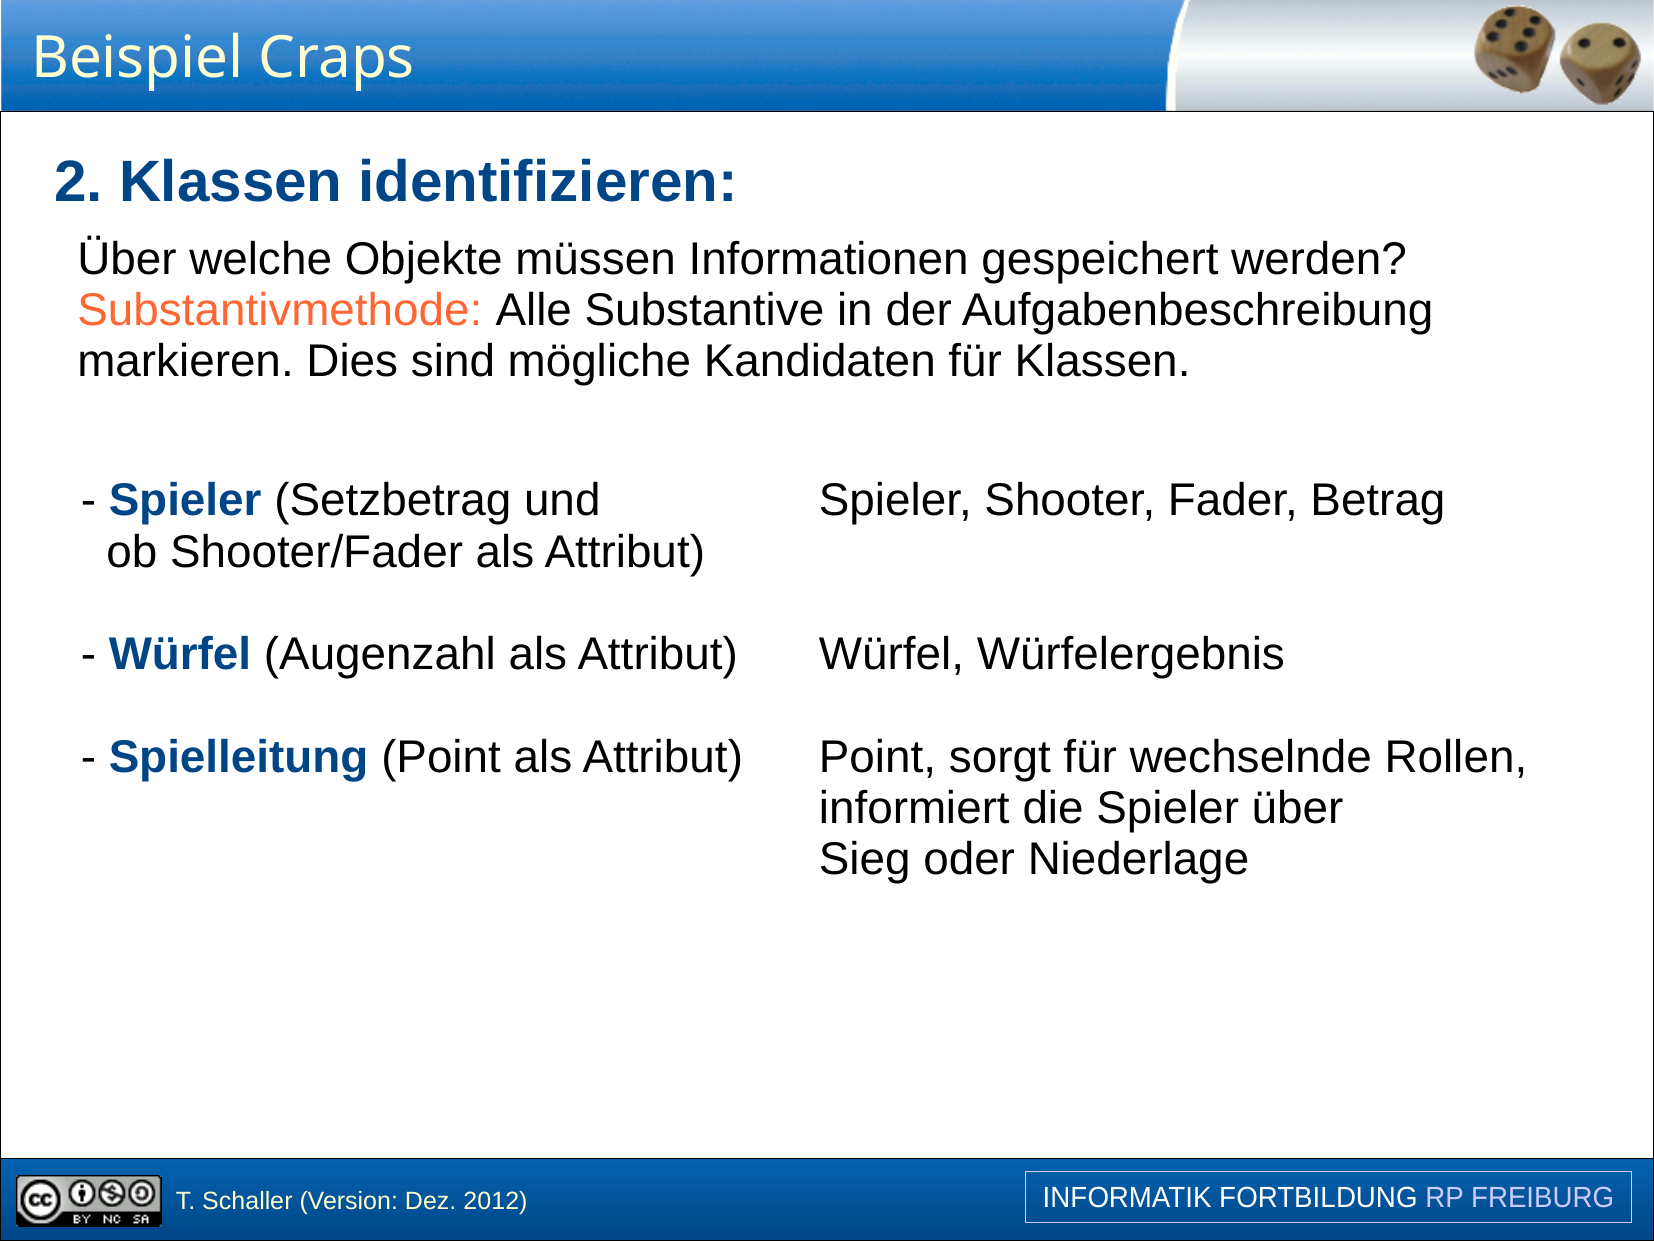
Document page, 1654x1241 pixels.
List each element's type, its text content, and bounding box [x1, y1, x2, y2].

title Beispiel Craps [31, 16, 1151, 94]
text_box 2. Klassen identifizieren: [39, 141, 754, 223]
picture [0, 0, 1654, 111]
text_box Über welche Objekte müssen Informationen gespeichert werden? Substantivmethode: Alle Substantive in der Aufgabenbeschreibung markieren. Dies sind mögliche Kandidaten für Klassen. [62, 225, 1582, 405]
text_box - Spieler (Setzbetrag und Spieler, Shooter, Fader, Betrag ob Shooter/Fader als Attribut) - Würfel (Augenzahl als Attribut) Würfel, Würfelergebnis - Spielleitung (Point als Attribut) Point, sorgt für wechselnde Rollen, informiert die Spieler über Sieg oder Niederlage [66, 466, 1586, 895]
picture [16, 1175, 162, 1227]
